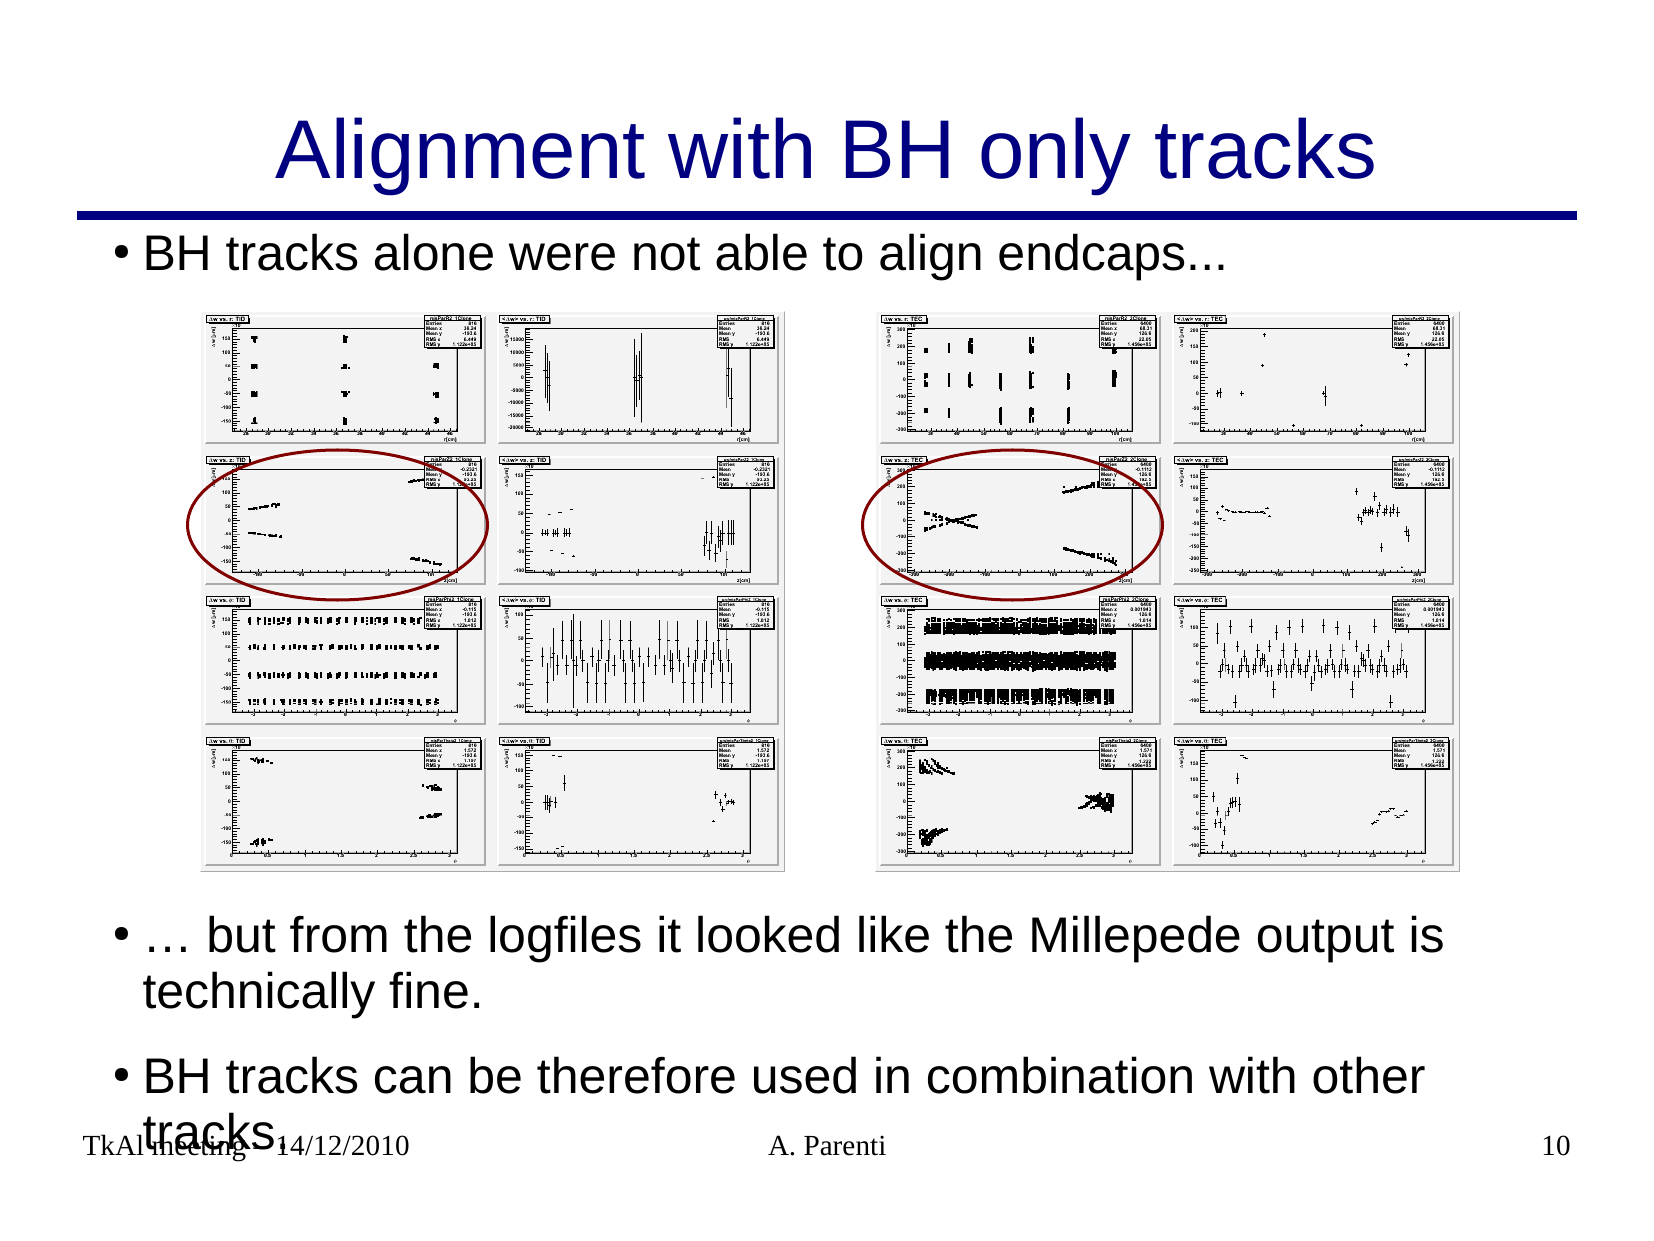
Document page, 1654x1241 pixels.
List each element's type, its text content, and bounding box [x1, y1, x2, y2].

list BH tracks alone were not able to align endcaps... … but from the logfiles it looked like the Millepede output is technically fine. BH tracks can be therefore used in combination with other tracks. [94, 225, 1583, 1105]
title Alignment with BH only tracks [82, 75, 1571, 226]
